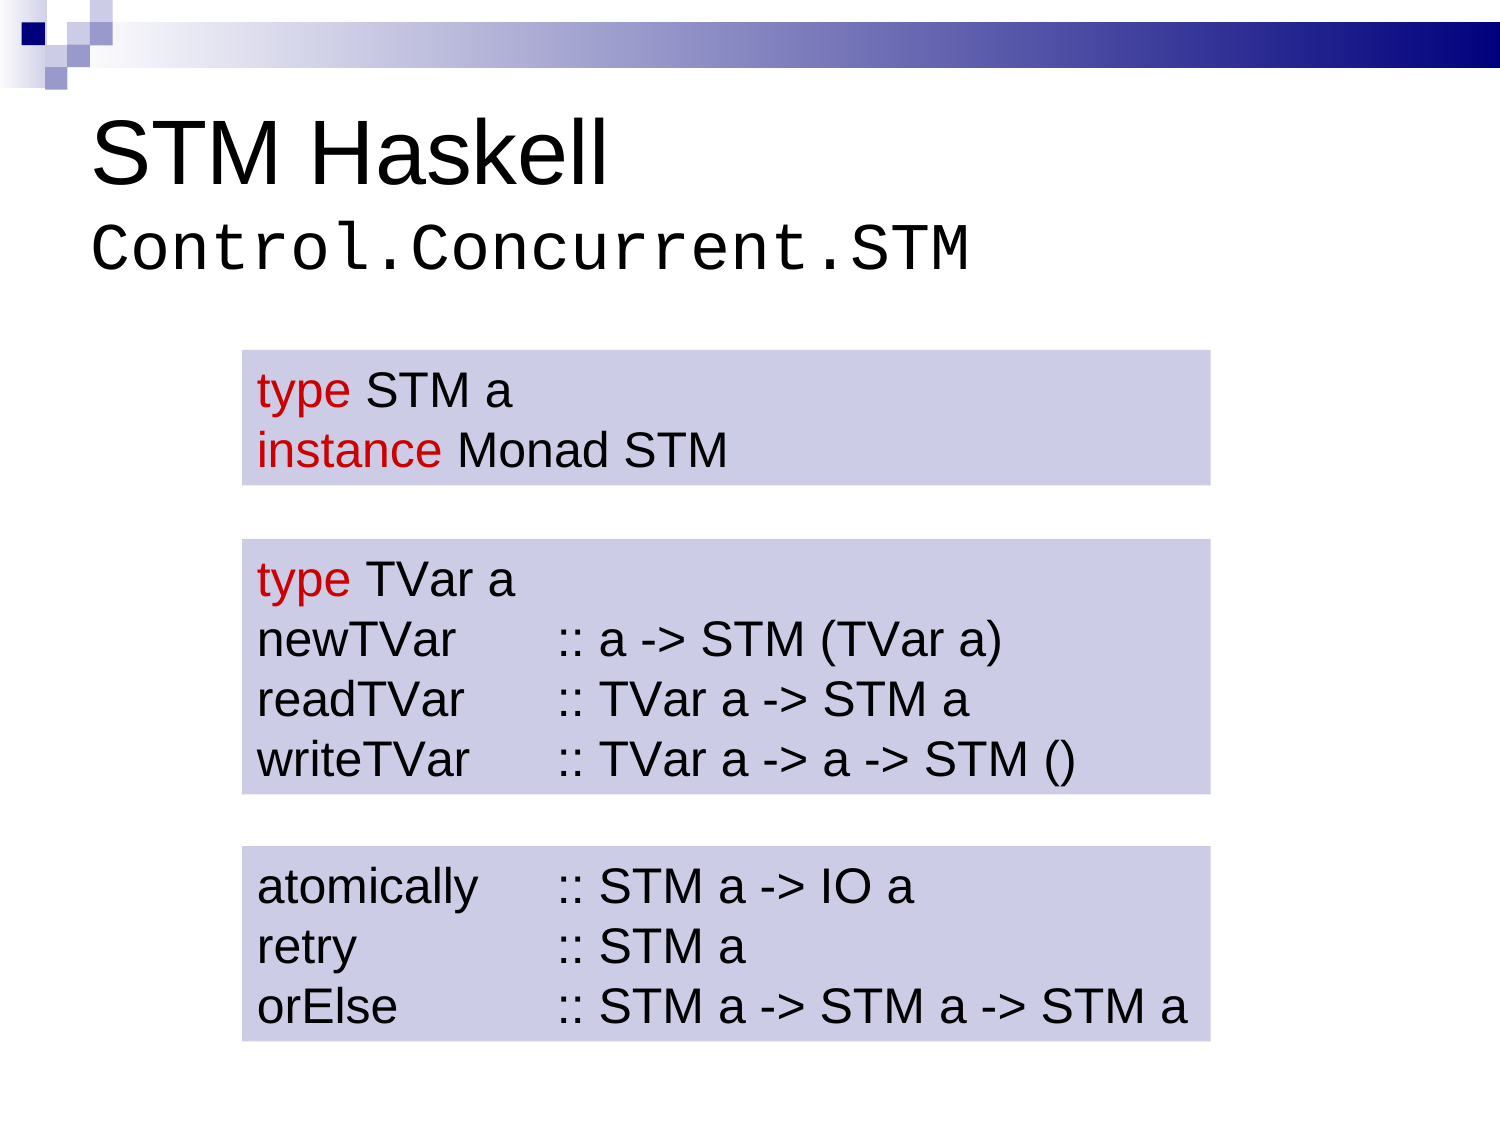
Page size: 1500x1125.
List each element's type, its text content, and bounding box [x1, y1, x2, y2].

text_box type TVar a newTVar :: a -> STM (TVar a) readTVar :: TVar a -> STM a writeTVar :: TVar a -> a -> STM () [242, 538, 1211, 795]
title STM Haskell Control.Concurrent.STM [75, 75, 1426, 301]
text_box atomically :: STM a -> IO a retry :: STM a orElse :: STM a -> STM a -> STM a [242, 846, 1211, 1042]
text_box type STM a instance Monad STM [242, 349, 1211, 486]
